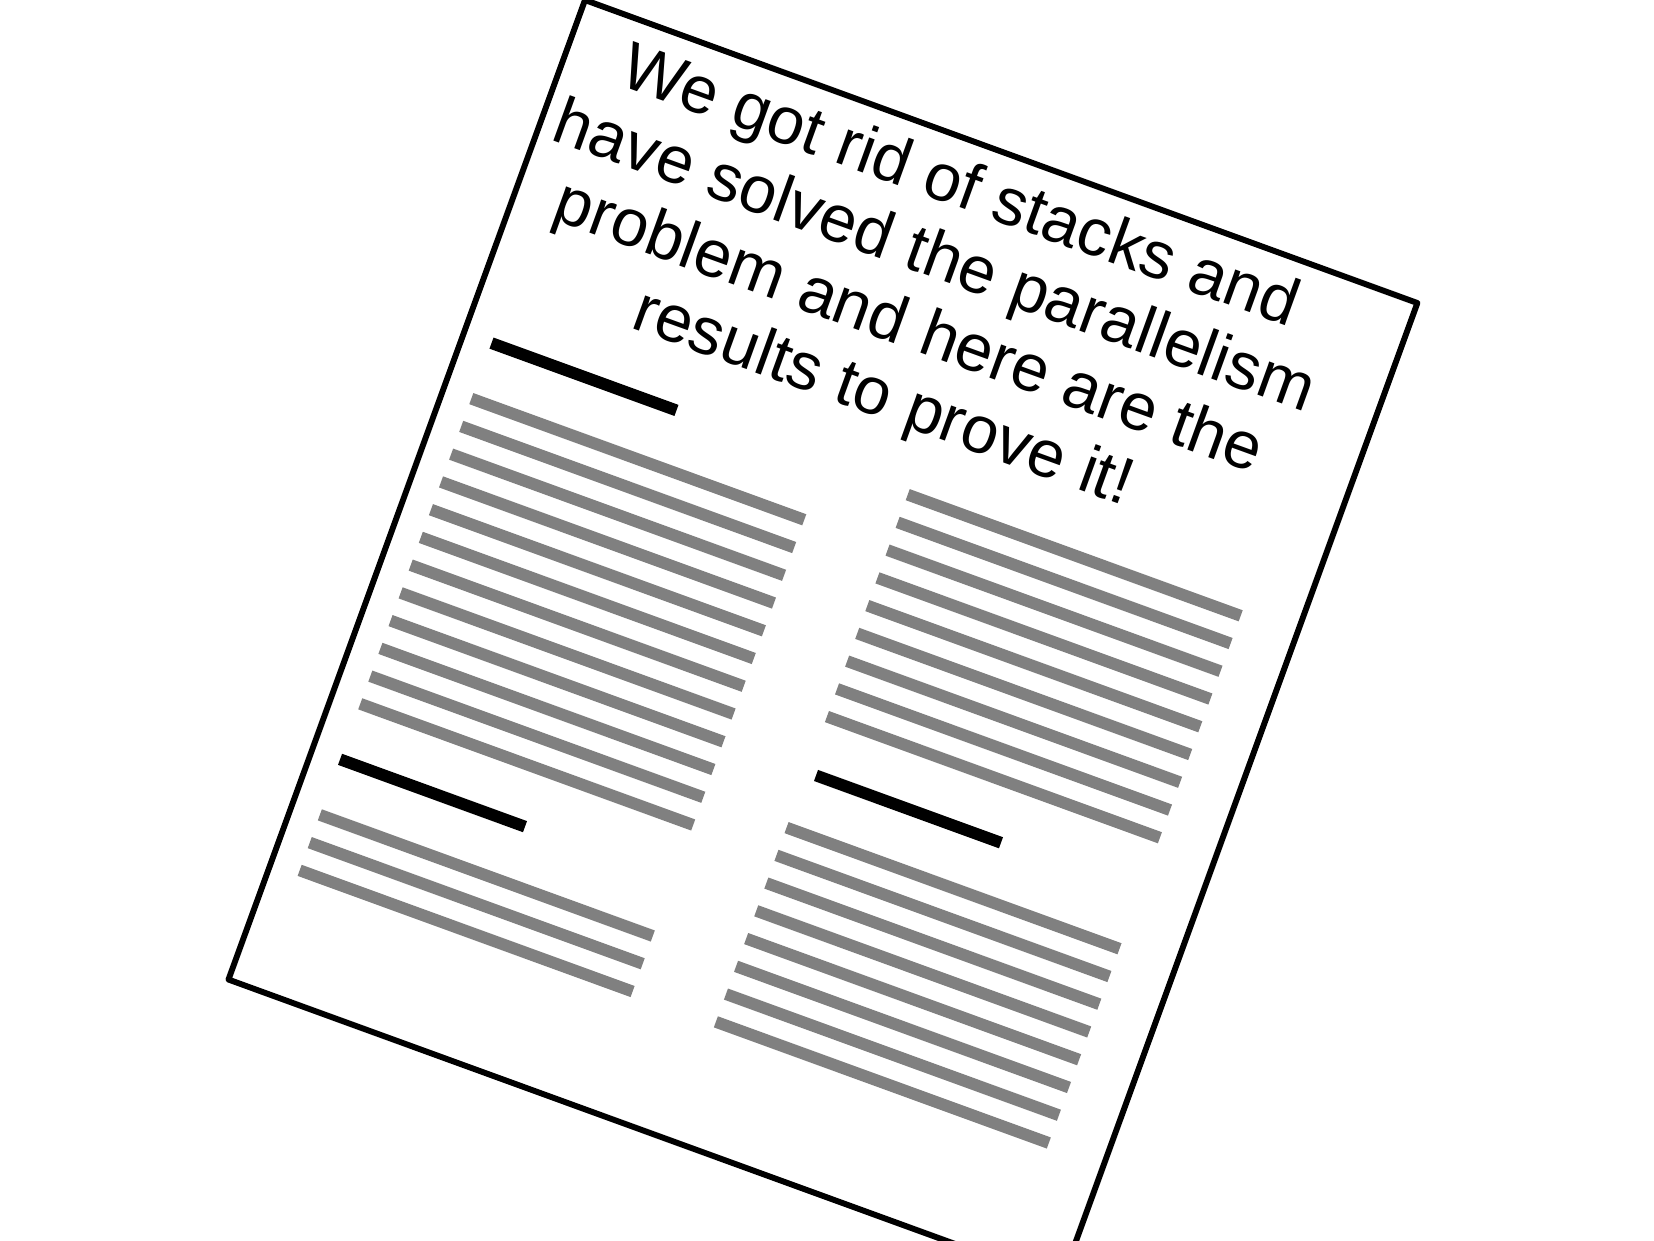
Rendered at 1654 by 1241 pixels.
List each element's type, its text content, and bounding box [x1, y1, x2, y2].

text_box We got rid of stacks and have solved the parallelism problem and here are the results to prove it! [477, 0, 1437, 605]
text_box [228, 296, 1310, 1241]
